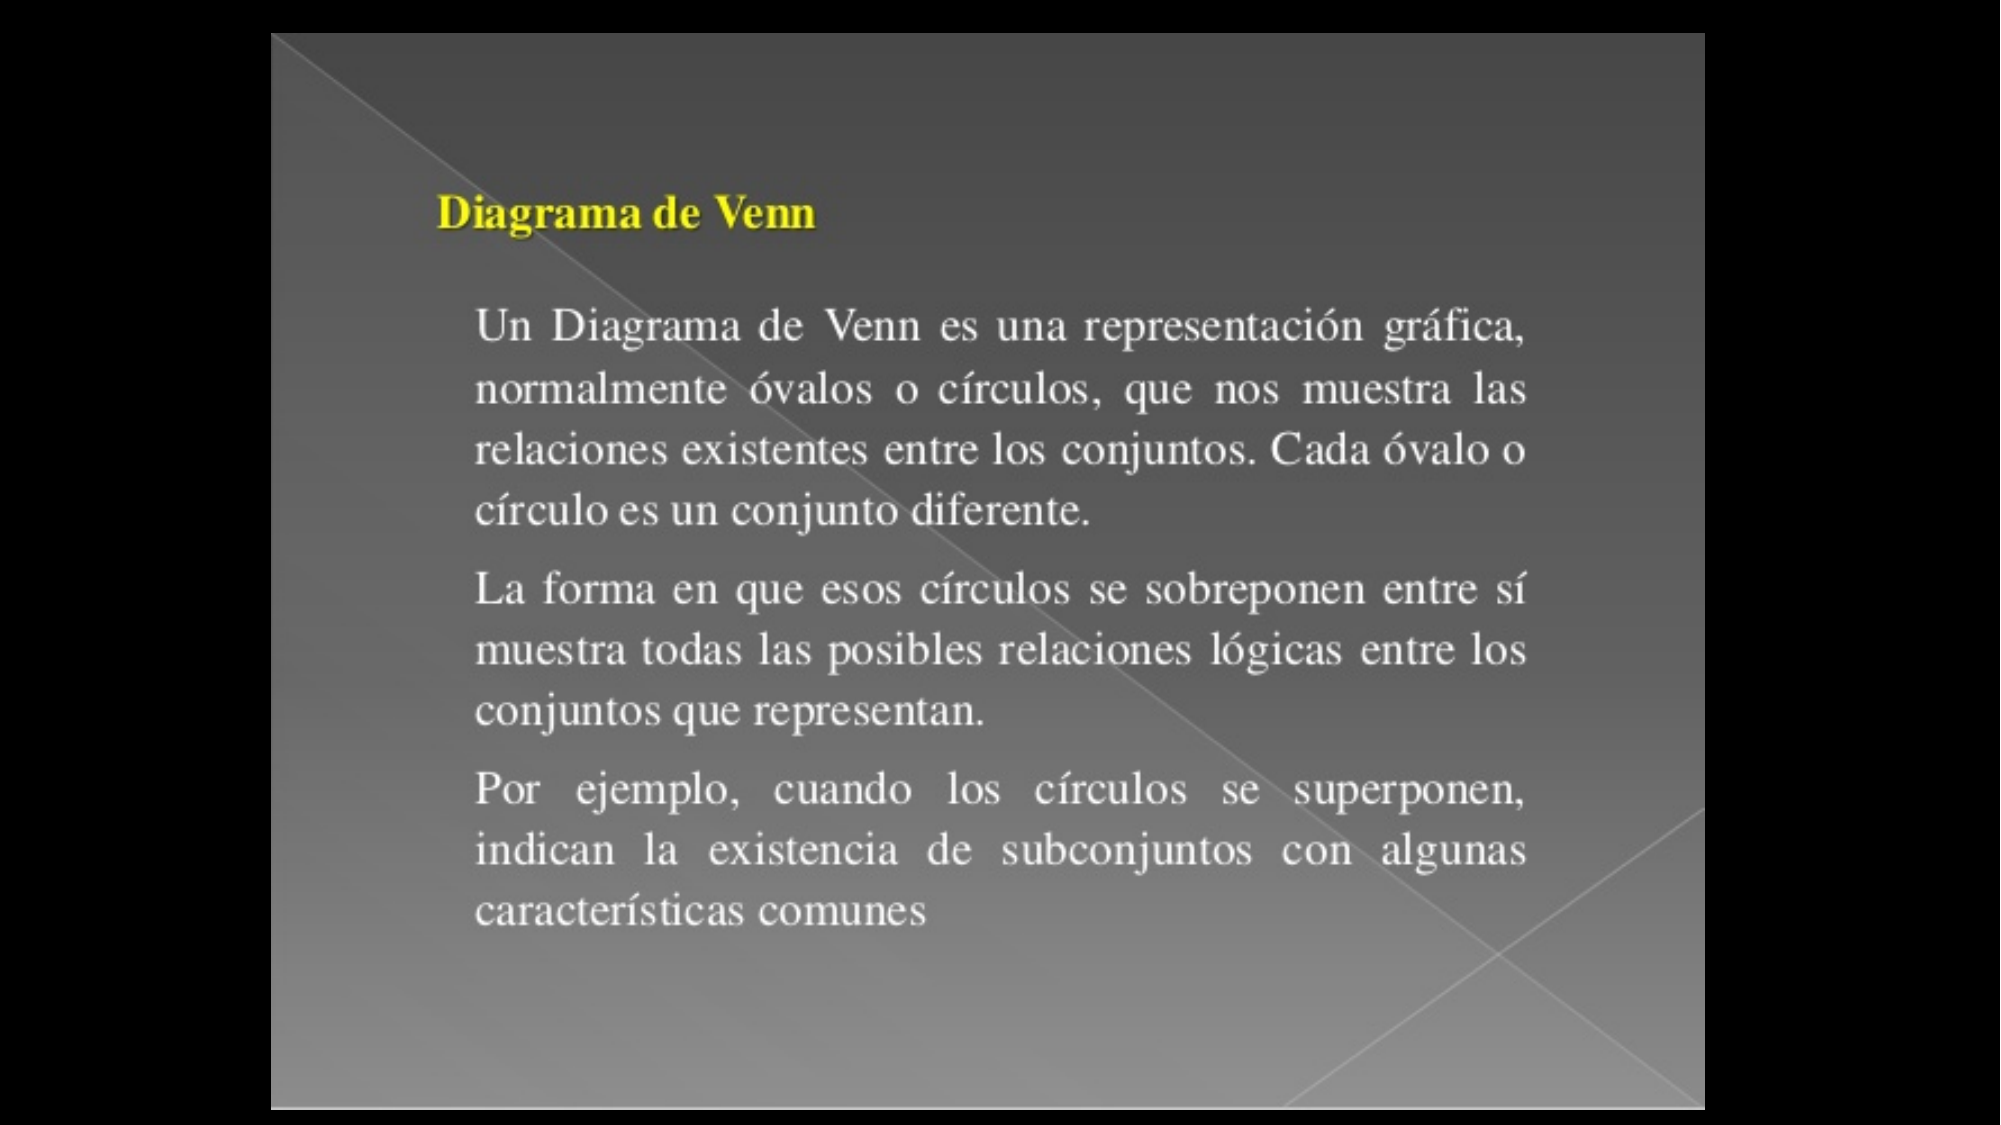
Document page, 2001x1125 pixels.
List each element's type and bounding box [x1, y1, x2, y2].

picture [271, 33, 1705, 1110]
